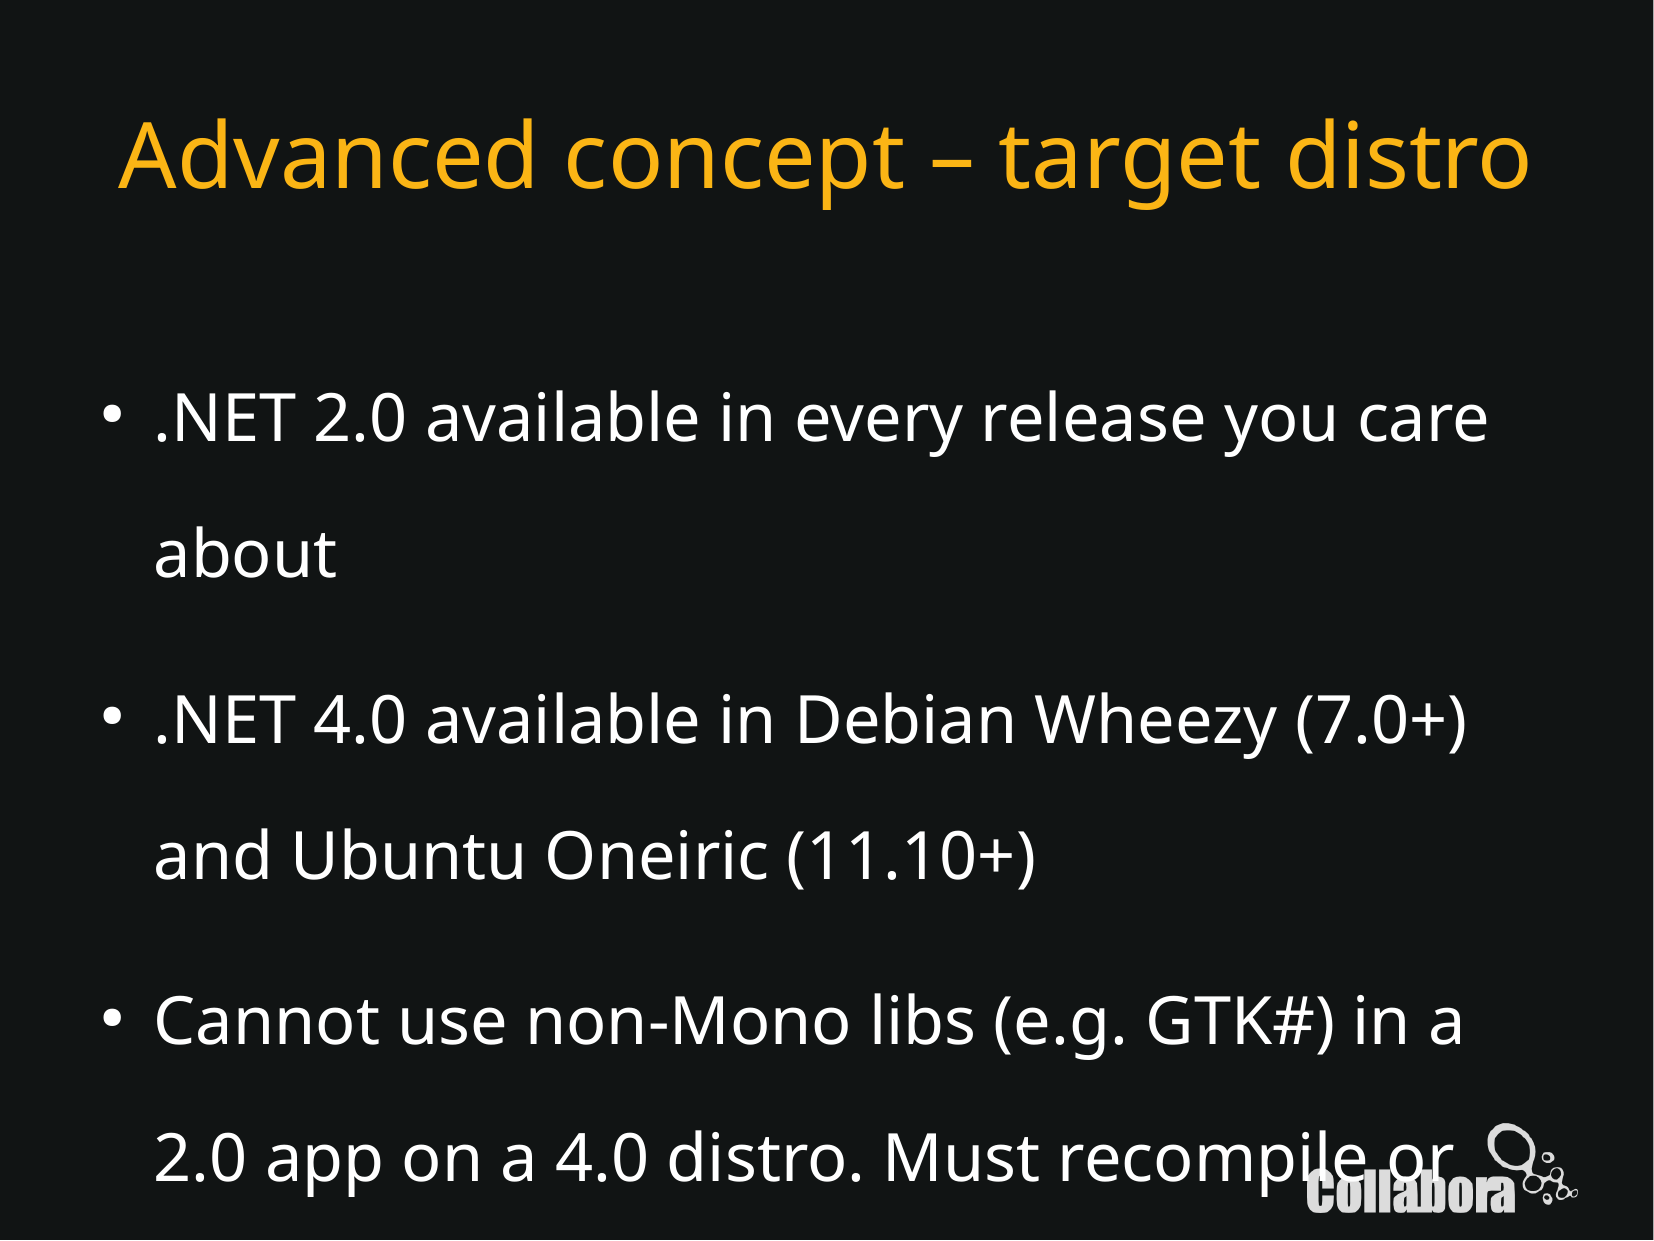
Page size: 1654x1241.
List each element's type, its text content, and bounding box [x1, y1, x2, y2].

title Advanced concept – target distro [82, 49, 1571, 257]
picture [1307, 1123, 1578, 1213]
list .NET 2.0 available in every release you care about .NET 4.0 available in Debian Wheezy (7.0+) and Ubuntu Oneiric (11.10+) Cannot use non-Mono libs (e.g. GTK#) in a 2.0 app on a 4.0 distro. Must recompile or add a –runtime flag to launcher [82, 324, 1571, 1132]
